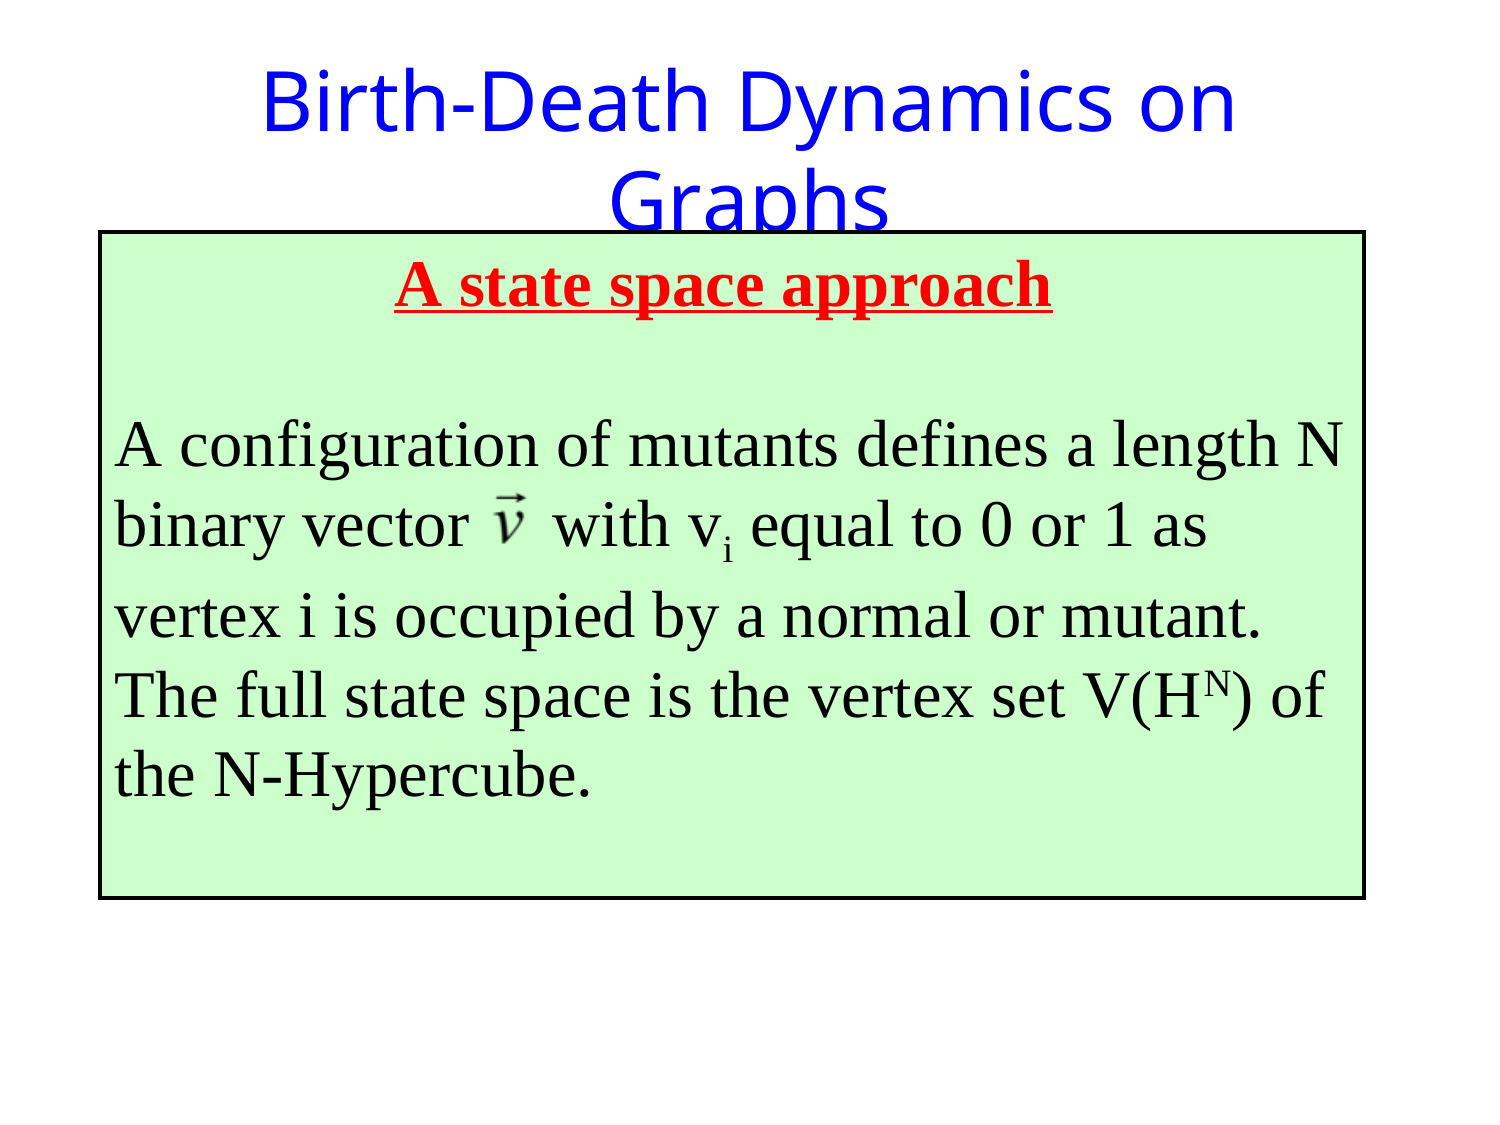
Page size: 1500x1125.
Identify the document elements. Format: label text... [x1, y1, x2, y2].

title Birth-Death Dynamics on Graphs [112, 54, 1388, 243]
text_box A state space approach A configuration of mutants defines a length N binary vector with vi equal to 0 or 1 as vertex i is occupied by a normal or mutant. The full state space is the vertex set V(HN) of the N-Hypercube. [100, 231, 1365, 898]
chart [490, 491, 530, 546]
